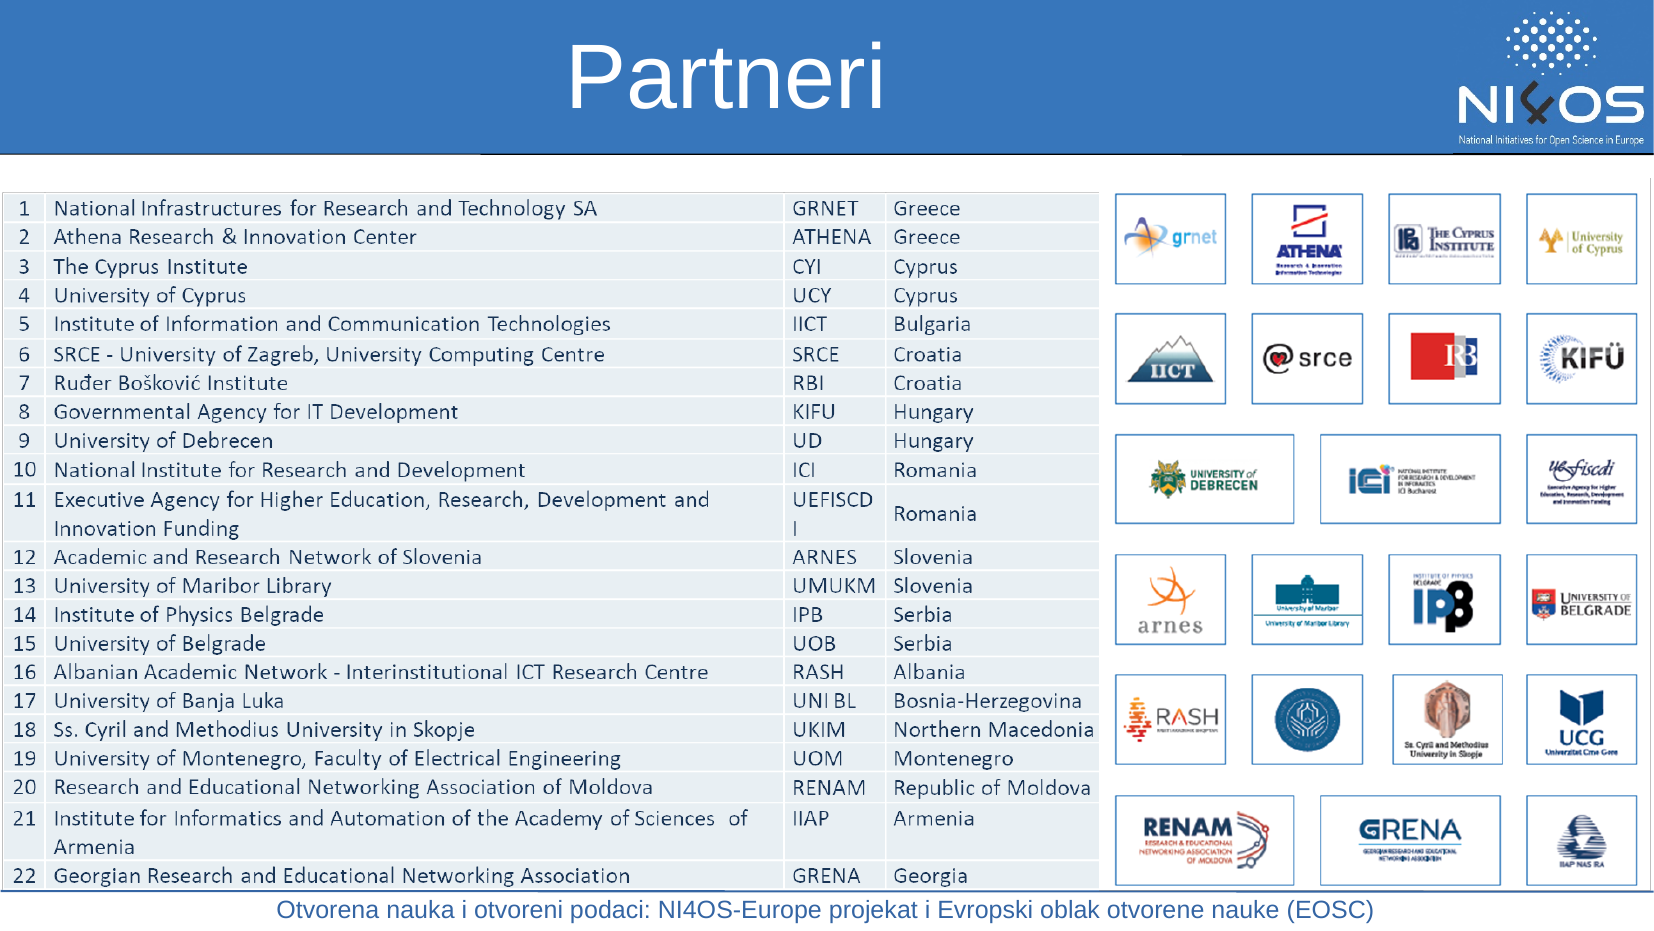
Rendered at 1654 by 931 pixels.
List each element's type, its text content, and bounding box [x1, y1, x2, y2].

title Partneri [0, 0, 1453, 154]
picture [0, 177, 1651, 899]
picture [1453, 0, 1654, 153]
